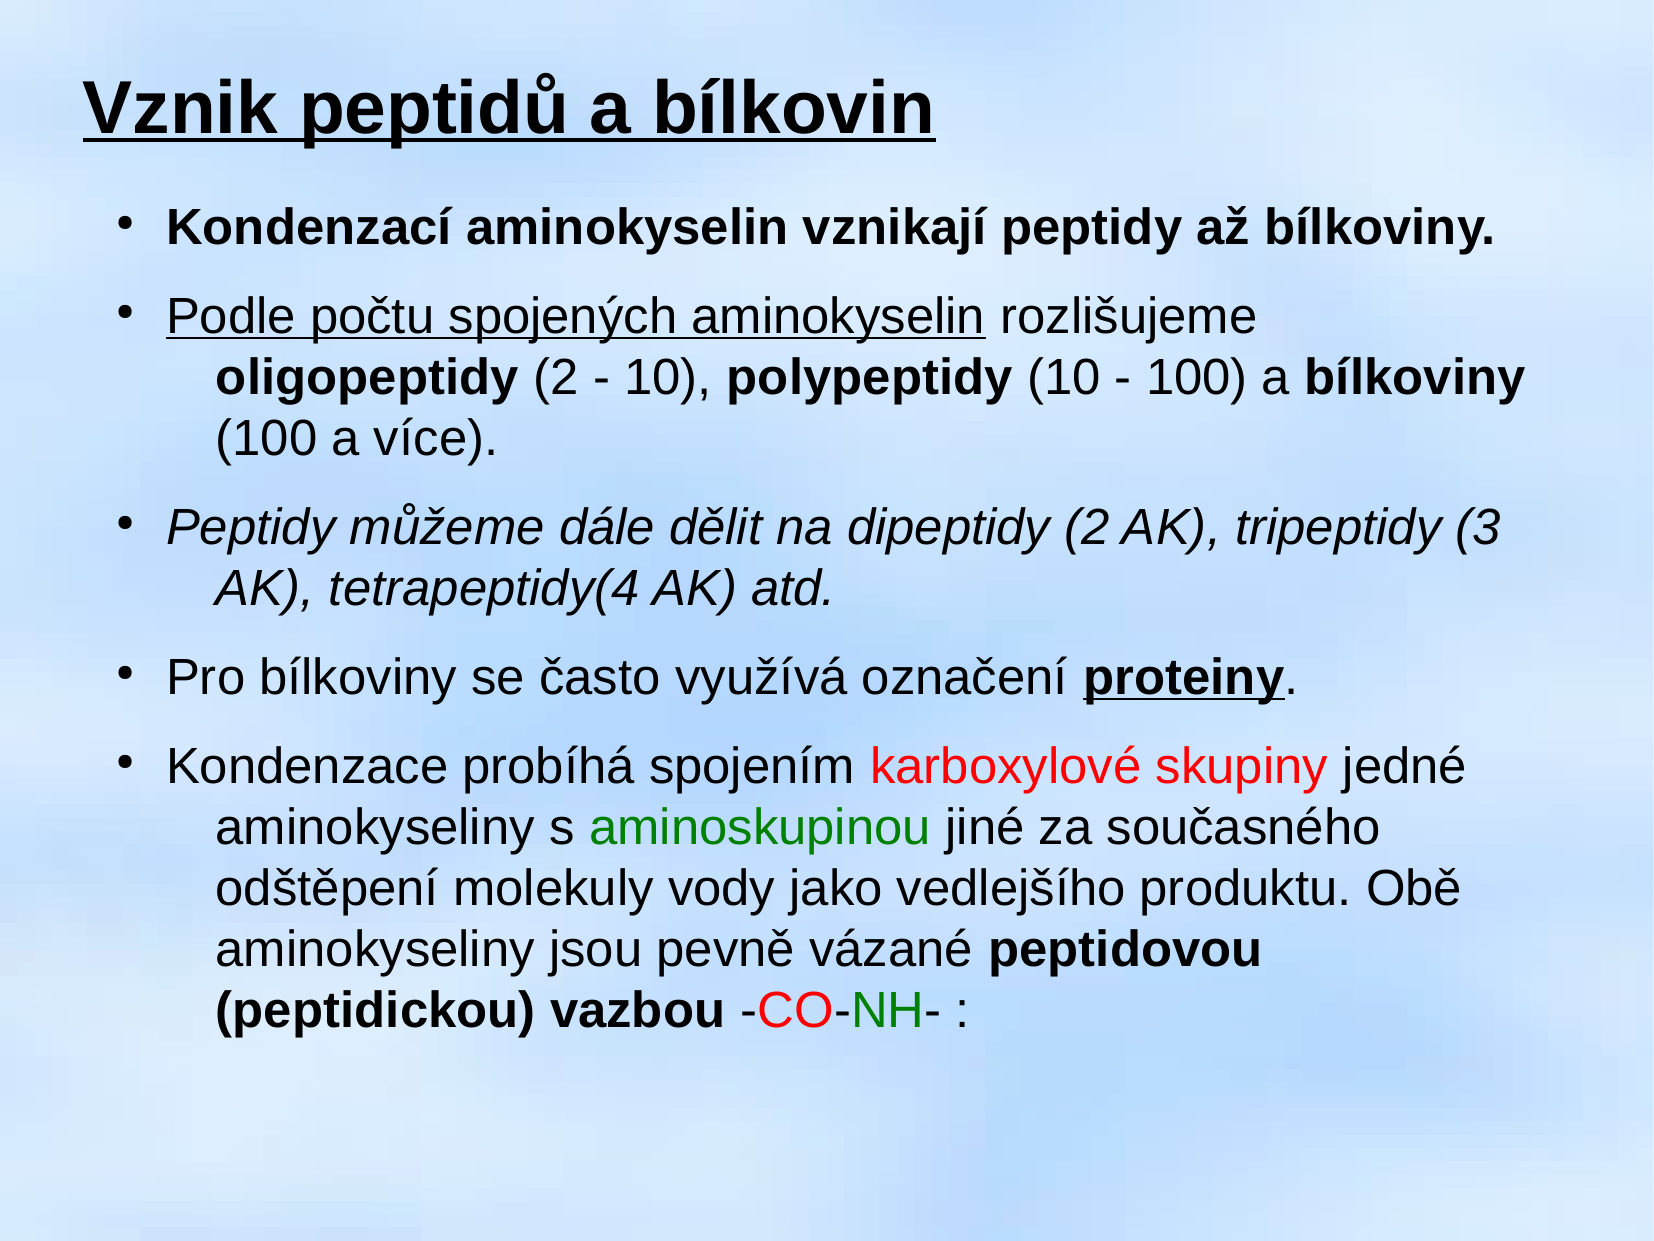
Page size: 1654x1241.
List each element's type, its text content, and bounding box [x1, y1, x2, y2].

list Kondenzací aminokyselin vznikají peptidy až bílkoviny. Podle počtu spojených aminokyselin rozlišujeme oligopeptidy (2 - 10), polypeptidy (10 - 100) a bílkoviny (100 a více). Peptidy můžeme dále dělit na dipeptidy (2 AK), tripeptidy (3 AK), tetrapeptidy(4 AK) atd. Pro bílkoviny se často využívá označení proteiny. Kondenzace probíhá spojením karboxylové skupiny jedné aminokyseliny s aminoskupinou jiné za současného odštěpení molekuly vody jako vedlejšího produktu. Obě aminokyseliny jsou pevně vázané peptidovou (peptidickou) vazbou -CO-NH- : [82, 193, 1571, 1046]
title Vznik peptidů a bílkovin [82, 0, 1571, 193]
